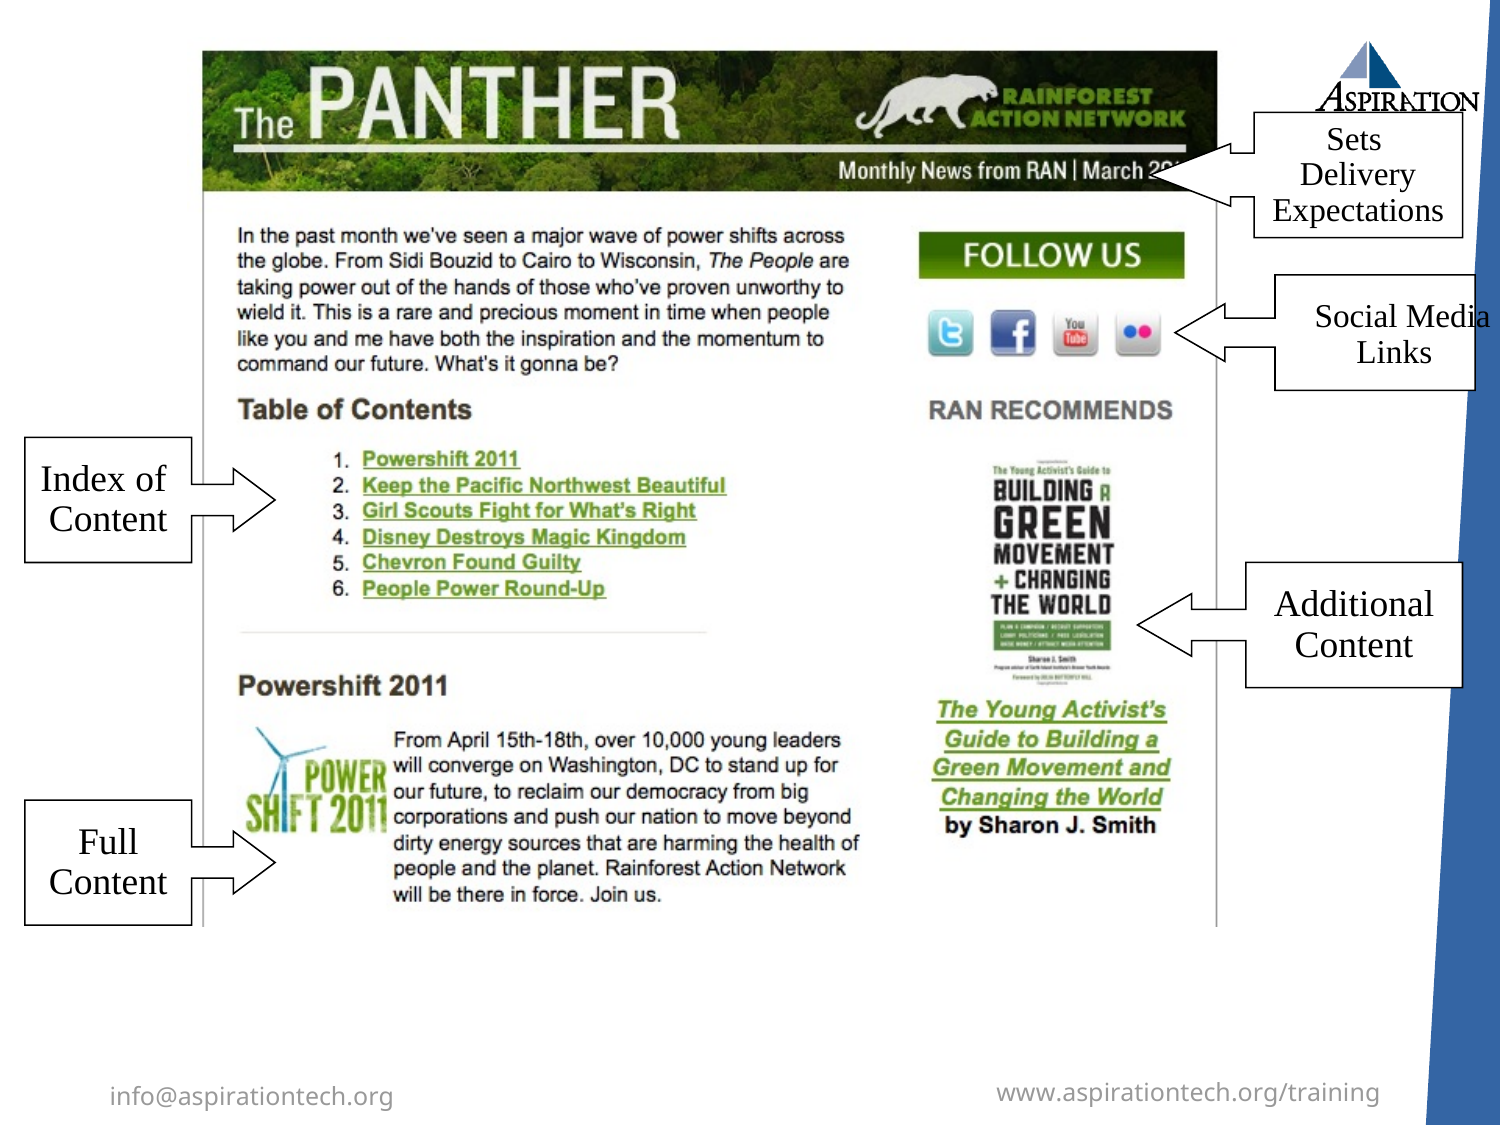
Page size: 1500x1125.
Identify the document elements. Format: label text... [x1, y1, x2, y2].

text_box Index of Content [24, 437, 276, 563]
text_box Additional Content [1137, 562, 1463, 688]
picture [187, 37, 1241, 927]
text_box Full Content [24, 800, 276, 926]
picture [1315, 41, 1480, 120]
text_box Sets Delivery Expectations [1149, 112, 1463, 238]
text_box Social Media Links [1175, 274, 1476, 391]
